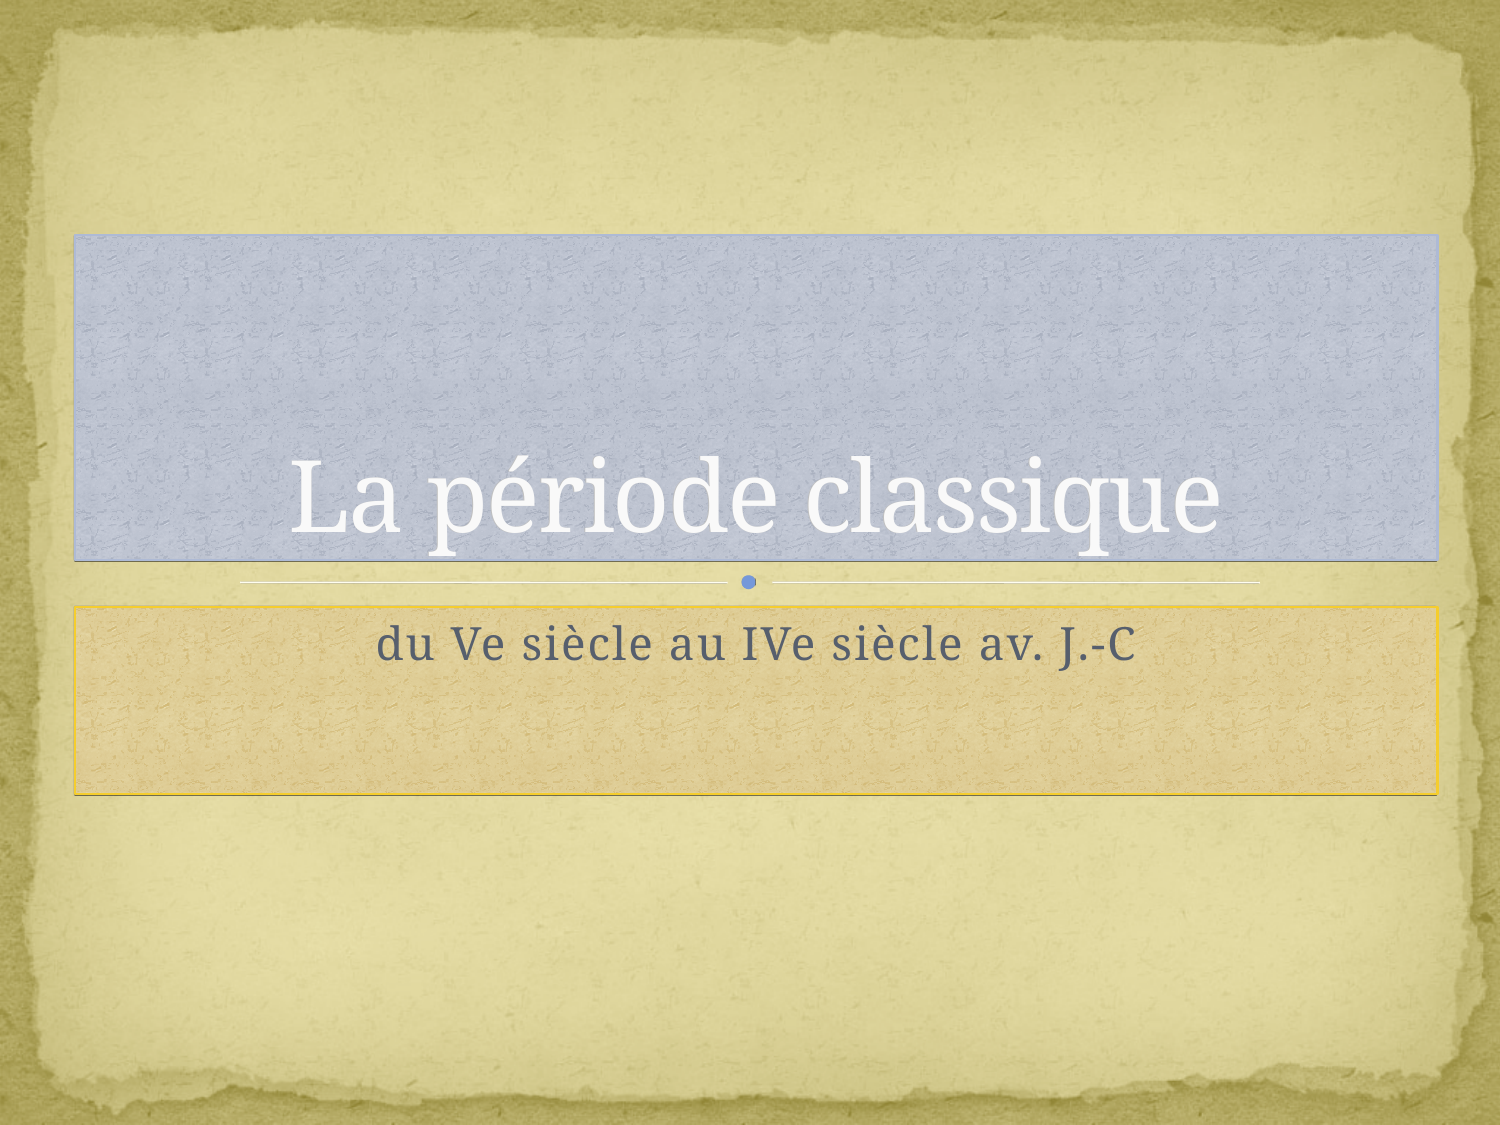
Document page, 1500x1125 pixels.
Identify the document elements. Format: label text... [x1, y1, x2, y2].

subtitle du Ve siècle au IVe siècle av. J.-C [75, 606, 1438, 795]
title La période classique [75, 235, 1438, 561]
